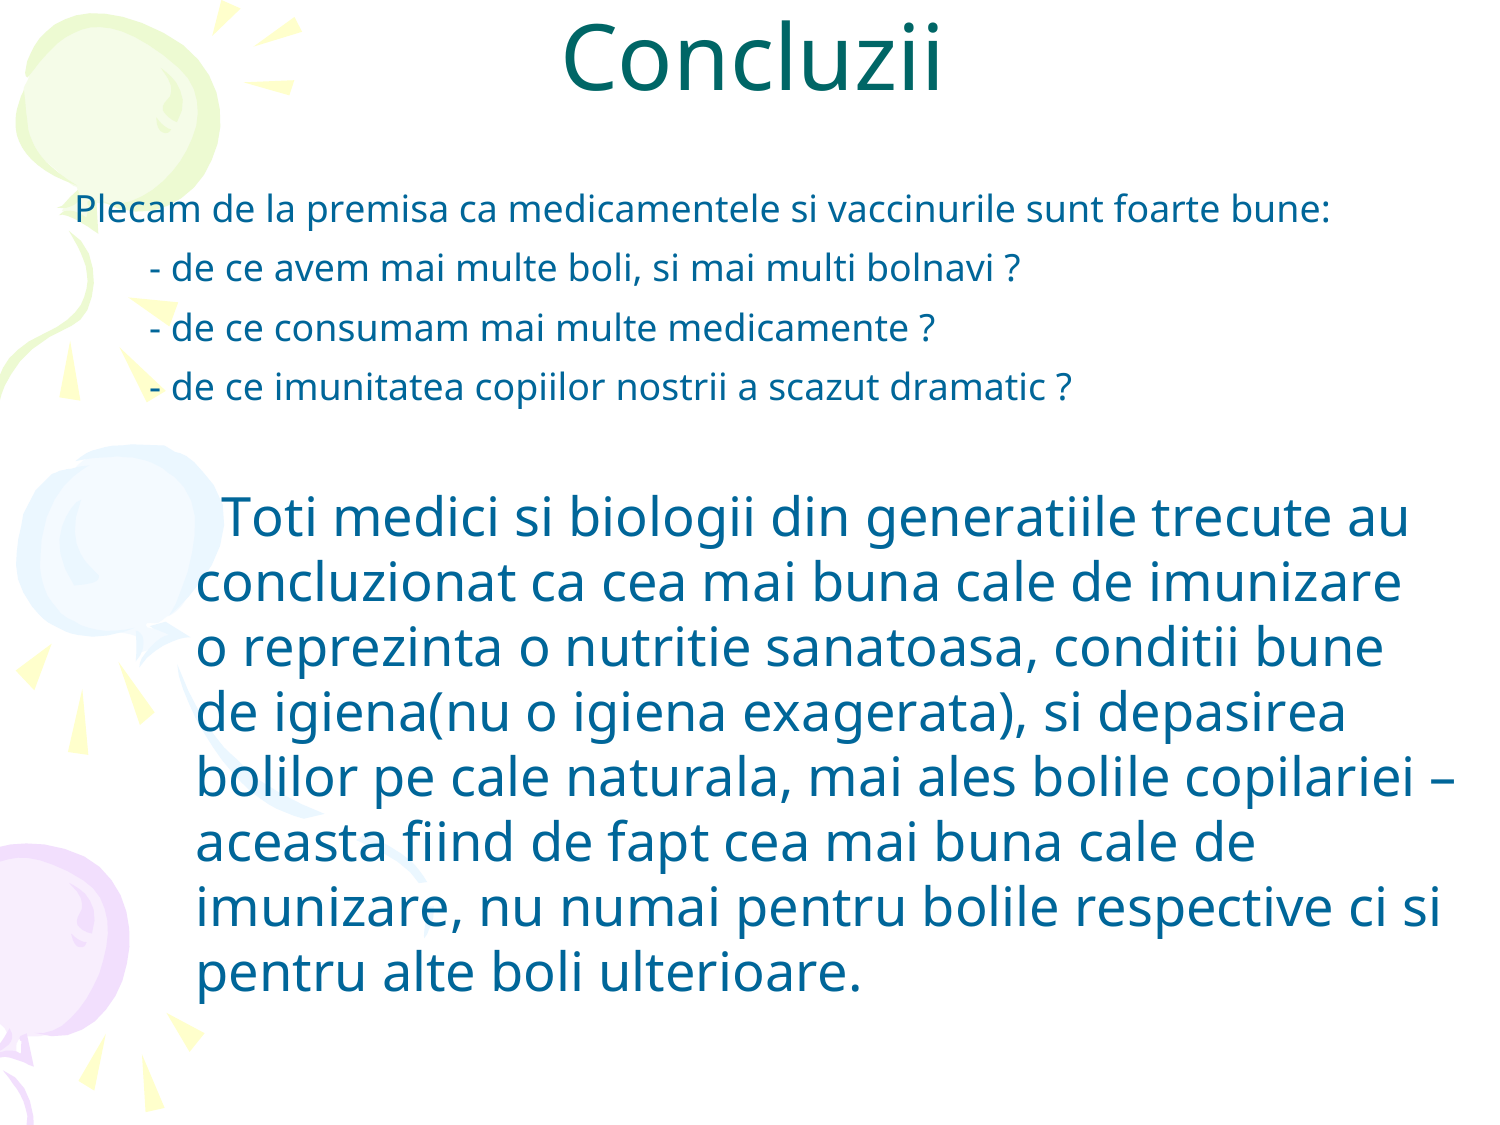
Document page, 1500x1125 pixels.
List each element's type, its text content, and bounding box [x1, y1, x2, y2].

title Concluzii [88, 0, 1441, 118]
list Plecam de la premisa ca medicamentele si vaccinurile sunt foarte bune: - de ce avem mai multe boli, si mai multi bolnavi ? - de ce consumam mai multe medicamente ? - de ce imunitatea copiilor nostrii a scazut dramatic ? Toti medici si biologii din generatiile trecute au concluzionat ca cea mai buna cale de imunizare o reprezinta o nutritie sanatoasa, conditii bune de igiena(nu o igiena exagerata), si depasirea bolilor pe cale naturala, mai ales bolile copilariei – aceasta fiind de fapt cea mai buna cale de imunizare, nu numai pentru bolile respective ci si pentru alte boli ulterioare. [59, 177, 1477, 1075]
